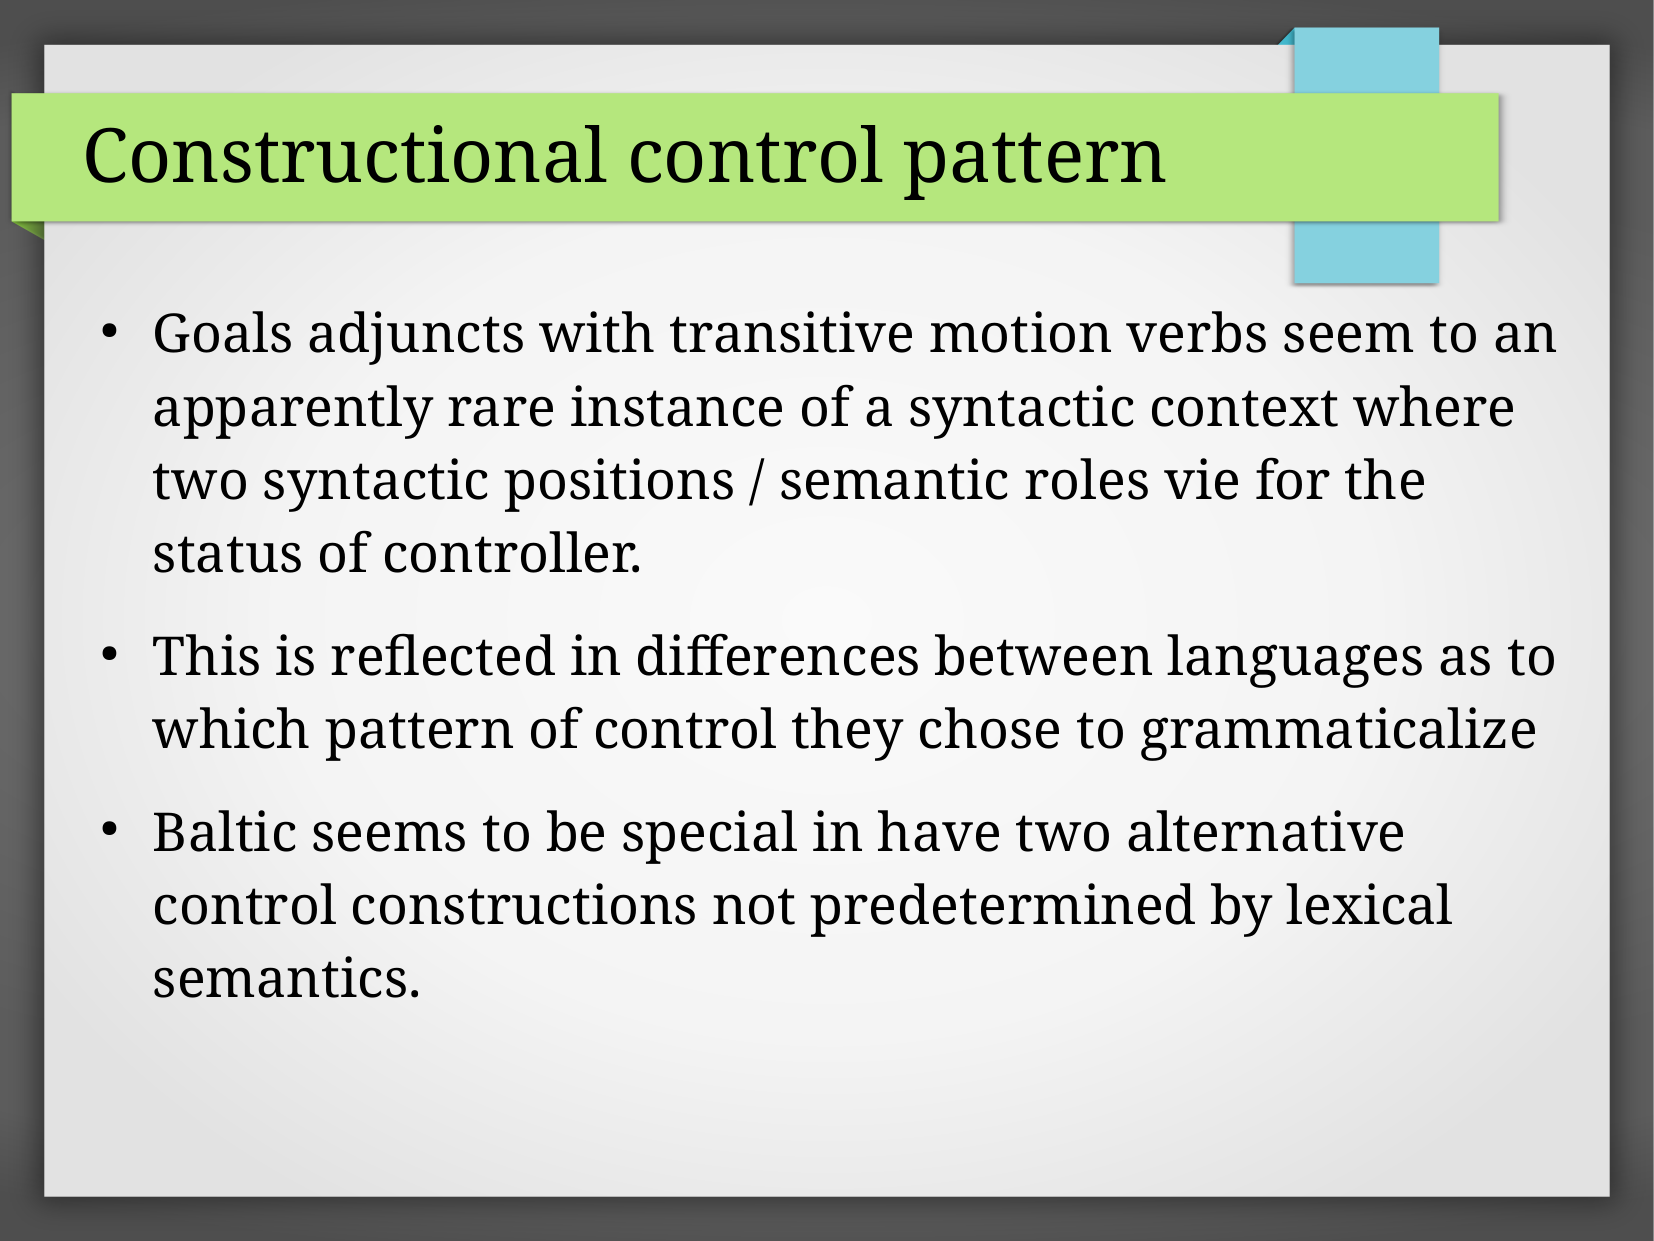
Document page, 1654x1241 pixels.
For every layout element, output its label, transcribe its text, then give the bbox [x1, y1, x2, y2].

list Goals adjuncts with transitive motion verbs seem to an apparently rare instance of a syntactic context where two syntactic positions / semantic roles vie for the status of controller. This is reflected in differences between languages as to which pattern of control they chose to grammaticalize Baltic seems to be special in have two alternative control constructions not predetermined by lexical semantics. [82, 295, 1571, 1015]
picture [0, 0, 1654, 1241]
title Constructional control pattern [82, 94, 1264, 213]
